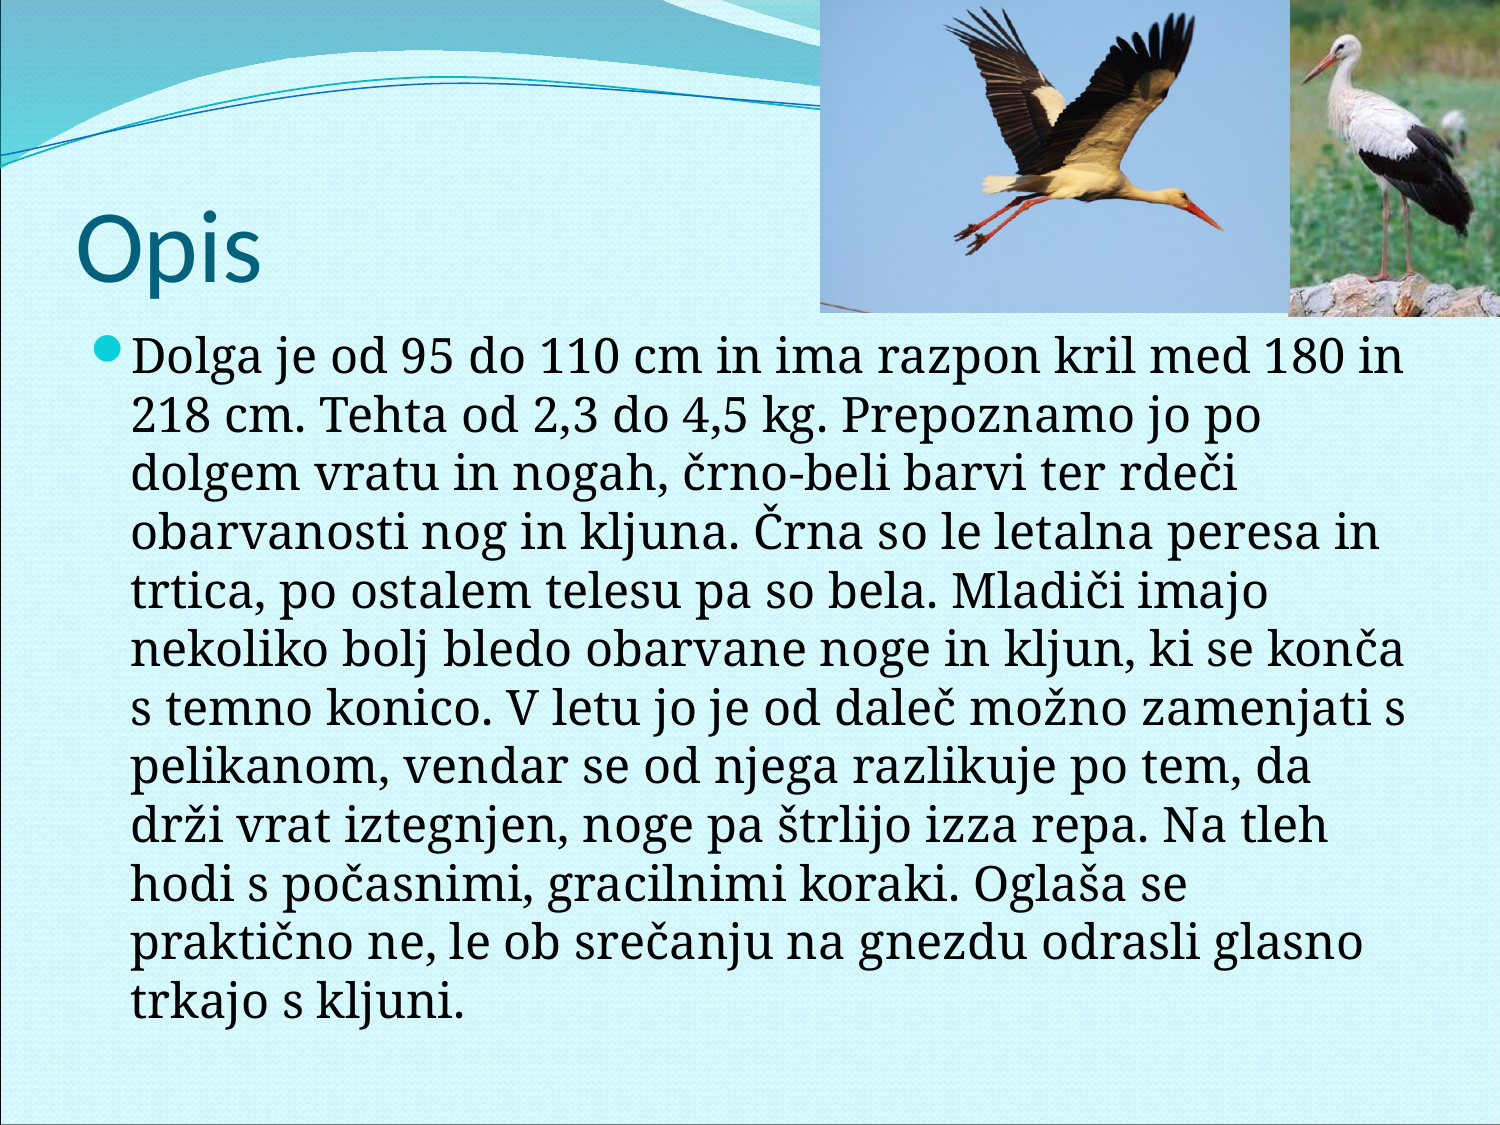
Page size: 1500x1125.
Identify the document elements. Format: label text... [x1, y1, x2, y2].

picture [24, 147, 49, 156]
picture [0, 0, 1500, 1125]
picture [176, 78, 582, 115]
list Dolga je od 95 do 110 cm in ima razpon kril med 180 in 218 cm. Tehta od 2,3 do 4,5 kg. Prepoznamo jo po dolgem vratu in nogah, črno-beli barvi ter rdeči obarvanosti nog in kljuna. Črna so le letalna peresa in trtica, po ostalem telesu pa so bela. Mladiči imajo nekoliko bolj bledo obarvane noge in kljun, ki se konča s temno konico. V letu jo je od daleč možno zamenjati s pelikanom, vendar se od njega razlikuje po tem, da drži vrat iztegnjen, noge pa štrlijo izza repa. Na tleh hodi s počasnimi, gracilnimi koraki. Oglaša se praktično ne, le ob srečanju na gnezdu odrasli glasno trkajo s kljuni. [75, 317, 1425, 1038]
title Opis [75, 115, 820, 304]
